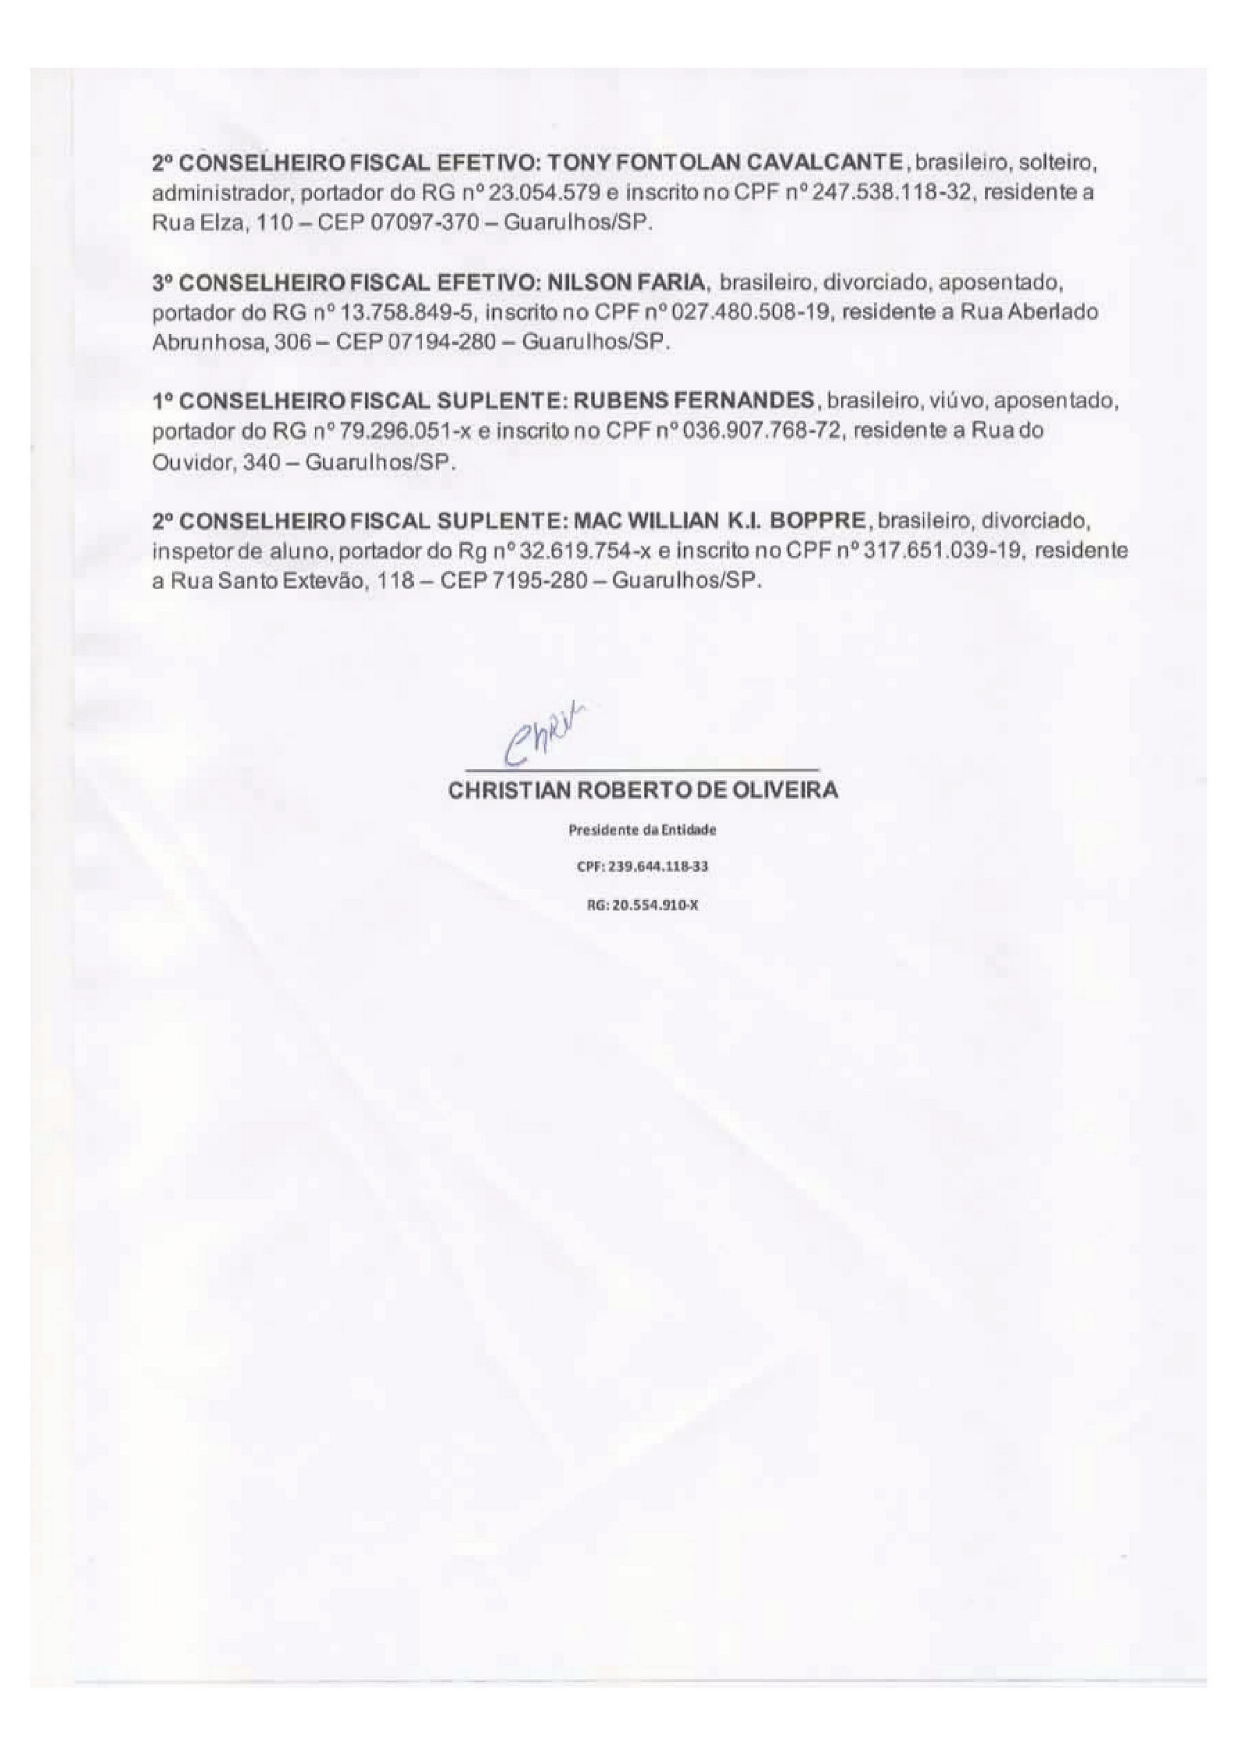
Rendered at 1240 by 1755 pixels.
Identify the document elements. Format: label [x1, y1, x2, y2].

text_box [0, 2, 1238, 1754]
